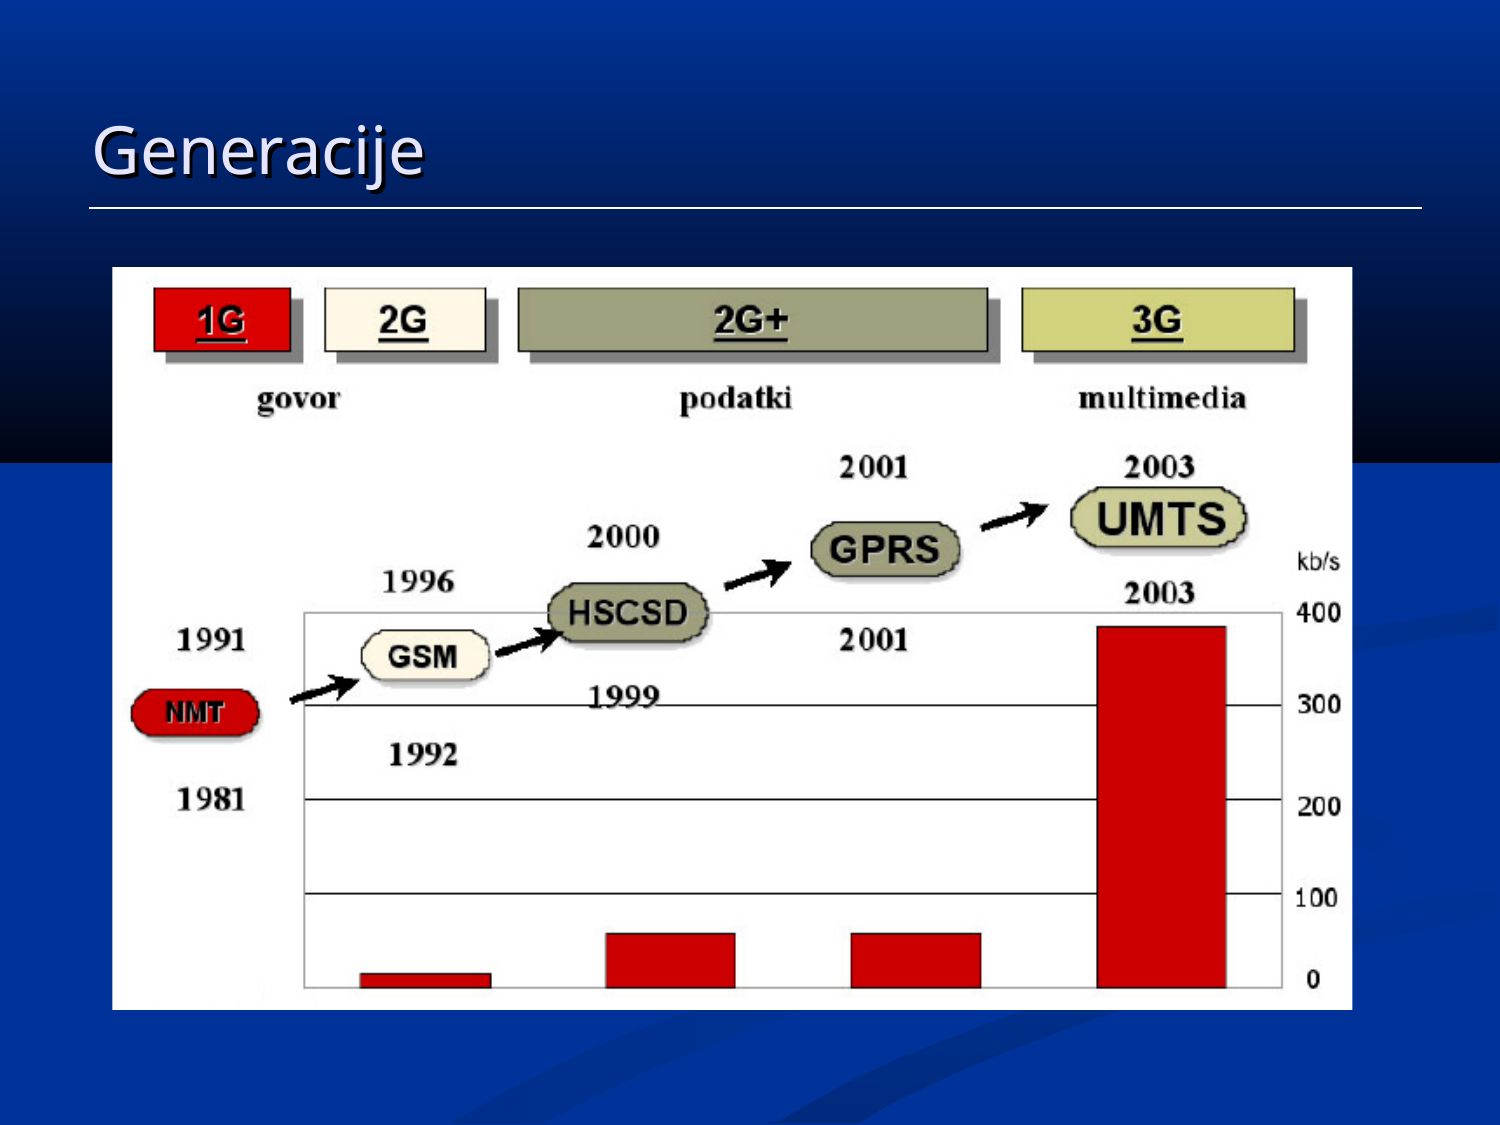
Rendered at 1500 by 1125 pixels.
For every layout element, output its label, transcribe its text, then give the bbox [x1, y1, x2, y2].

text_box Generacije [76, 54, 1352, 242]
picture [112, 267, 1353, 1010]
